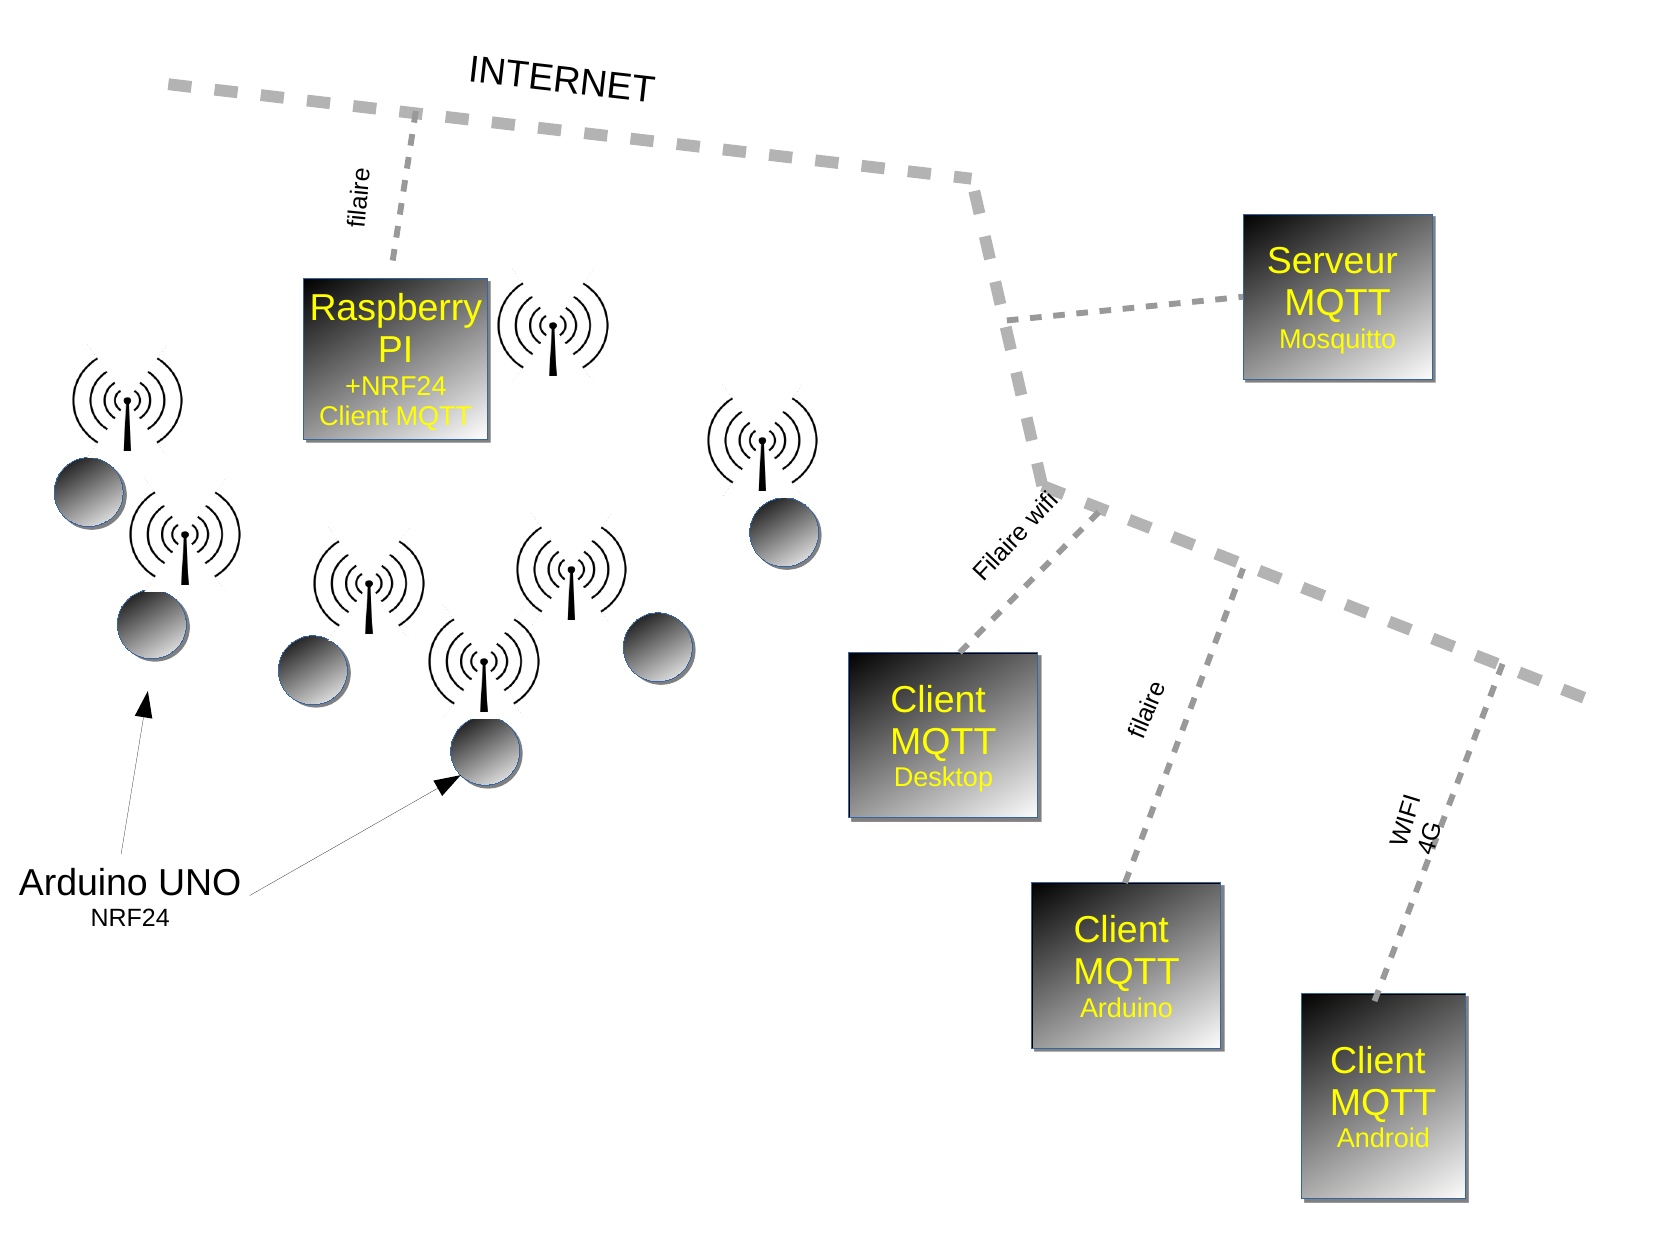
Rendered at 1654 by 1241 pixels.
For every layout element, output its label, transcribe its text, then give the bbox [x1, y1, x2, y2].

text_box [749, 498, 819, 567]
text_box Client MQTT Desktop [848, 652, 1038, 818]
text_box filaire [1109, 660, 1184, 760]
text_box [623, 612, 693, 682]
picture [71, 340, 191, 458]
text_box [450, 719, 520, 786]
text_box [117, 592, 187, 659]
picture [312, 509, 635, 719]
text_box Client MQTT Android [1301, 993, 1466, 1199]
text_box WIFI 4G [1372, 773, 1466, 875]
text_box [278, 635, 348, 705]
picture [496, 265, 617, 383]
text_box INTERNET [450, 38, 674, 120]
text_box filaire [332, 151, 385, 245]
text_box Client MQTT Arduino [1031, 882, 1221, 1049]
text_box Filaire wifi [951, 469, 1080, 602]
text_box Arduino UNO NRF24 [4, 854, 257, 940]
text_box [54, 458, 124, 527]
text_box Raspberry PI +NRF24 Client MQTT [303, 278, 488, 440]
text_box Serveur MQTT Mosquitto [1243, 214, 1433, 380]
picture [128, 474, 249, 592]
picture [706, 380, 826, 498]
